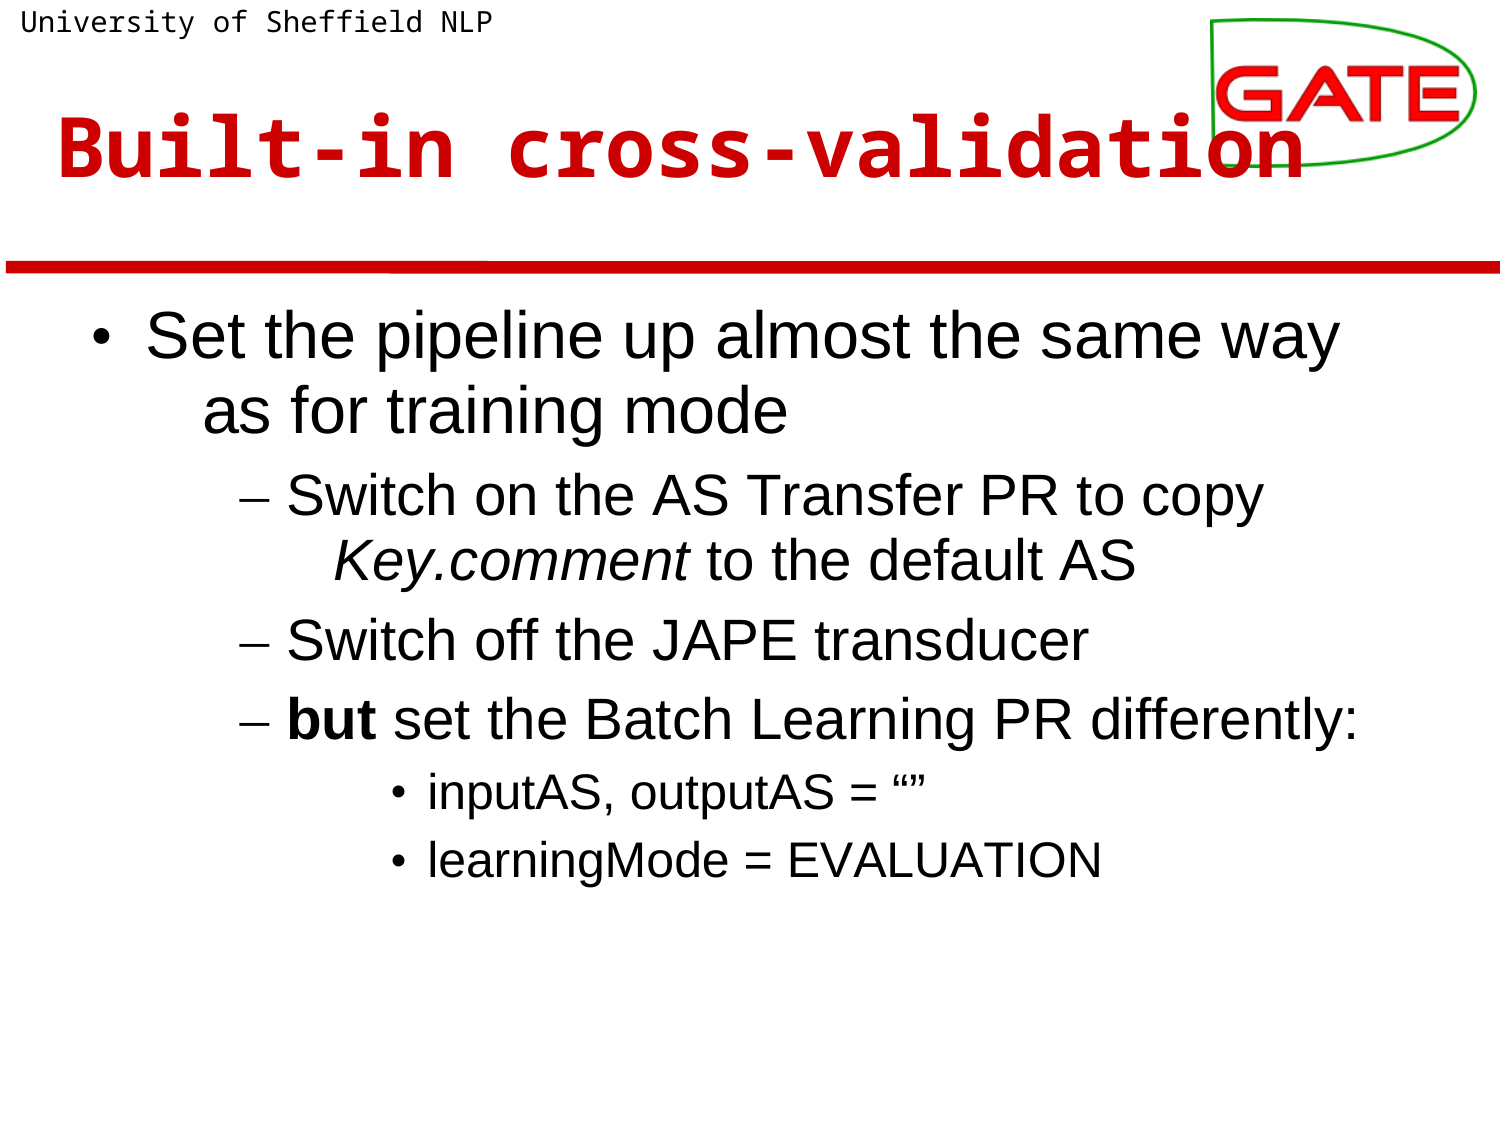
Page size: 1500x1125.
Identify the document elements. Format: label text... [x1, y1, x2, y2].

list Set the pipeline up almost the same way as for training mode Switch on the AS Transfer PR to copy Key.comment to the default AS Switch off the JAPE transducer but set the Batch Learning PR differently: inputAS, outputAS = “” learningMode = EVALUATION [74, 290, 1425, 1034]
title Built-in cross-validation [41, 37, 1391, 254]
picture [1210, 18, 1477, 168]
